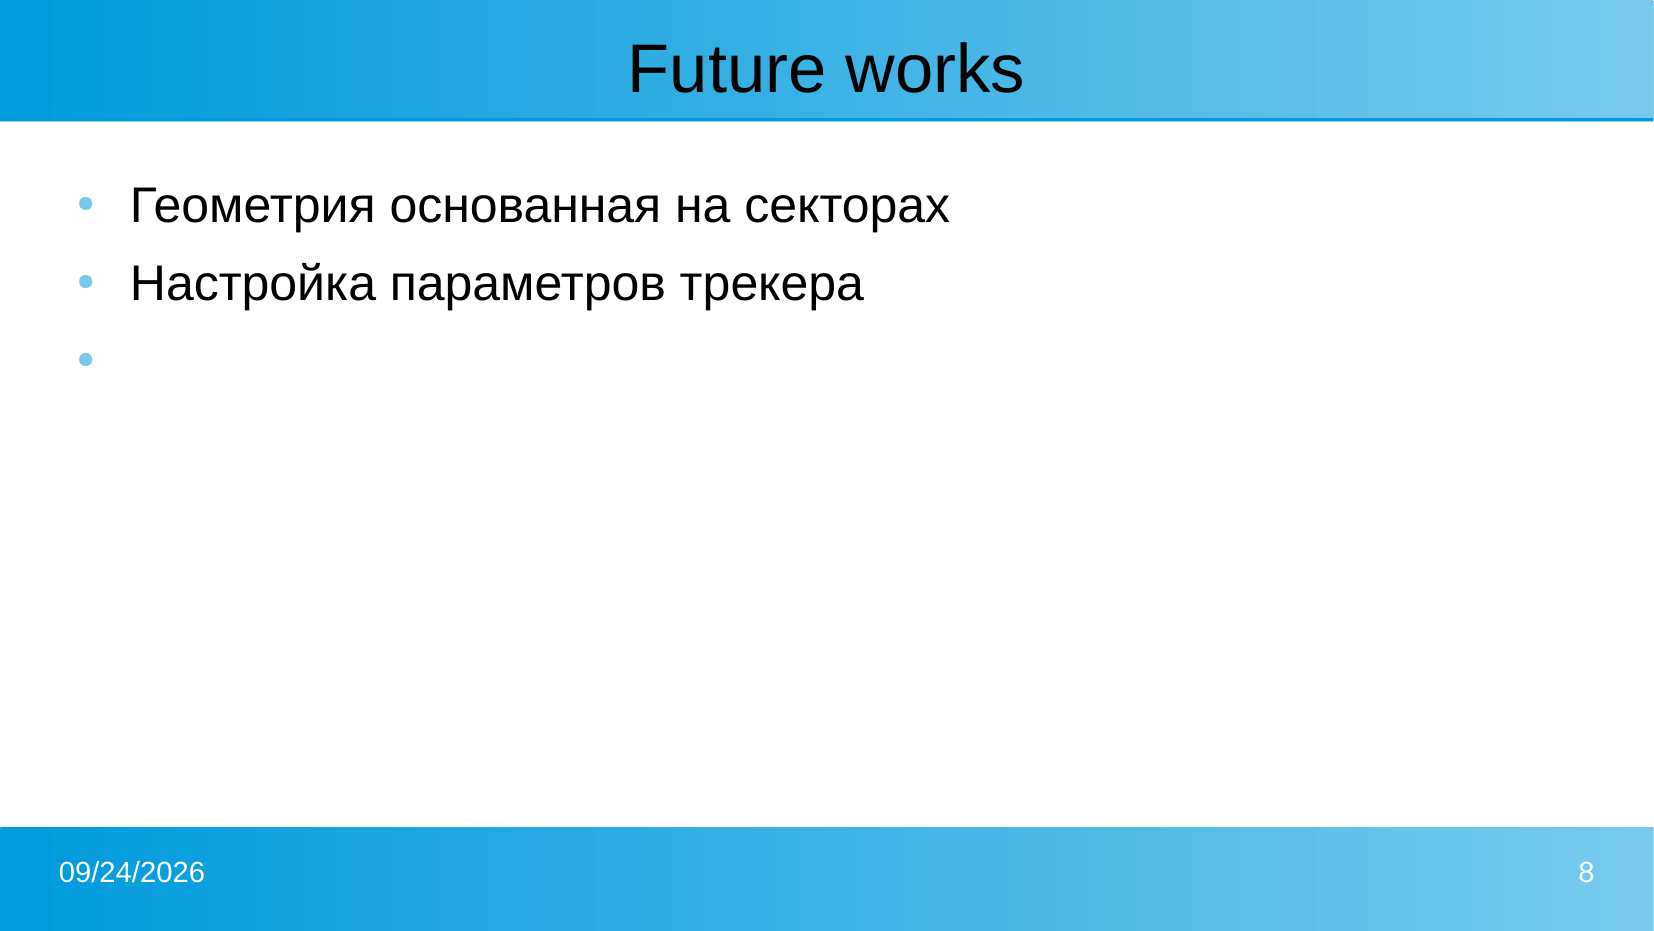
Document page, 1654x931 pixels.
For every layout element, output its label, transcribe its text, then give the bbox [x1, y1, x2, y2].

list Геометрия основанная на секторах Настройка параметров трекера [59, 177, 1595, 768]
title Future works [59, 29, 1595, 108]
